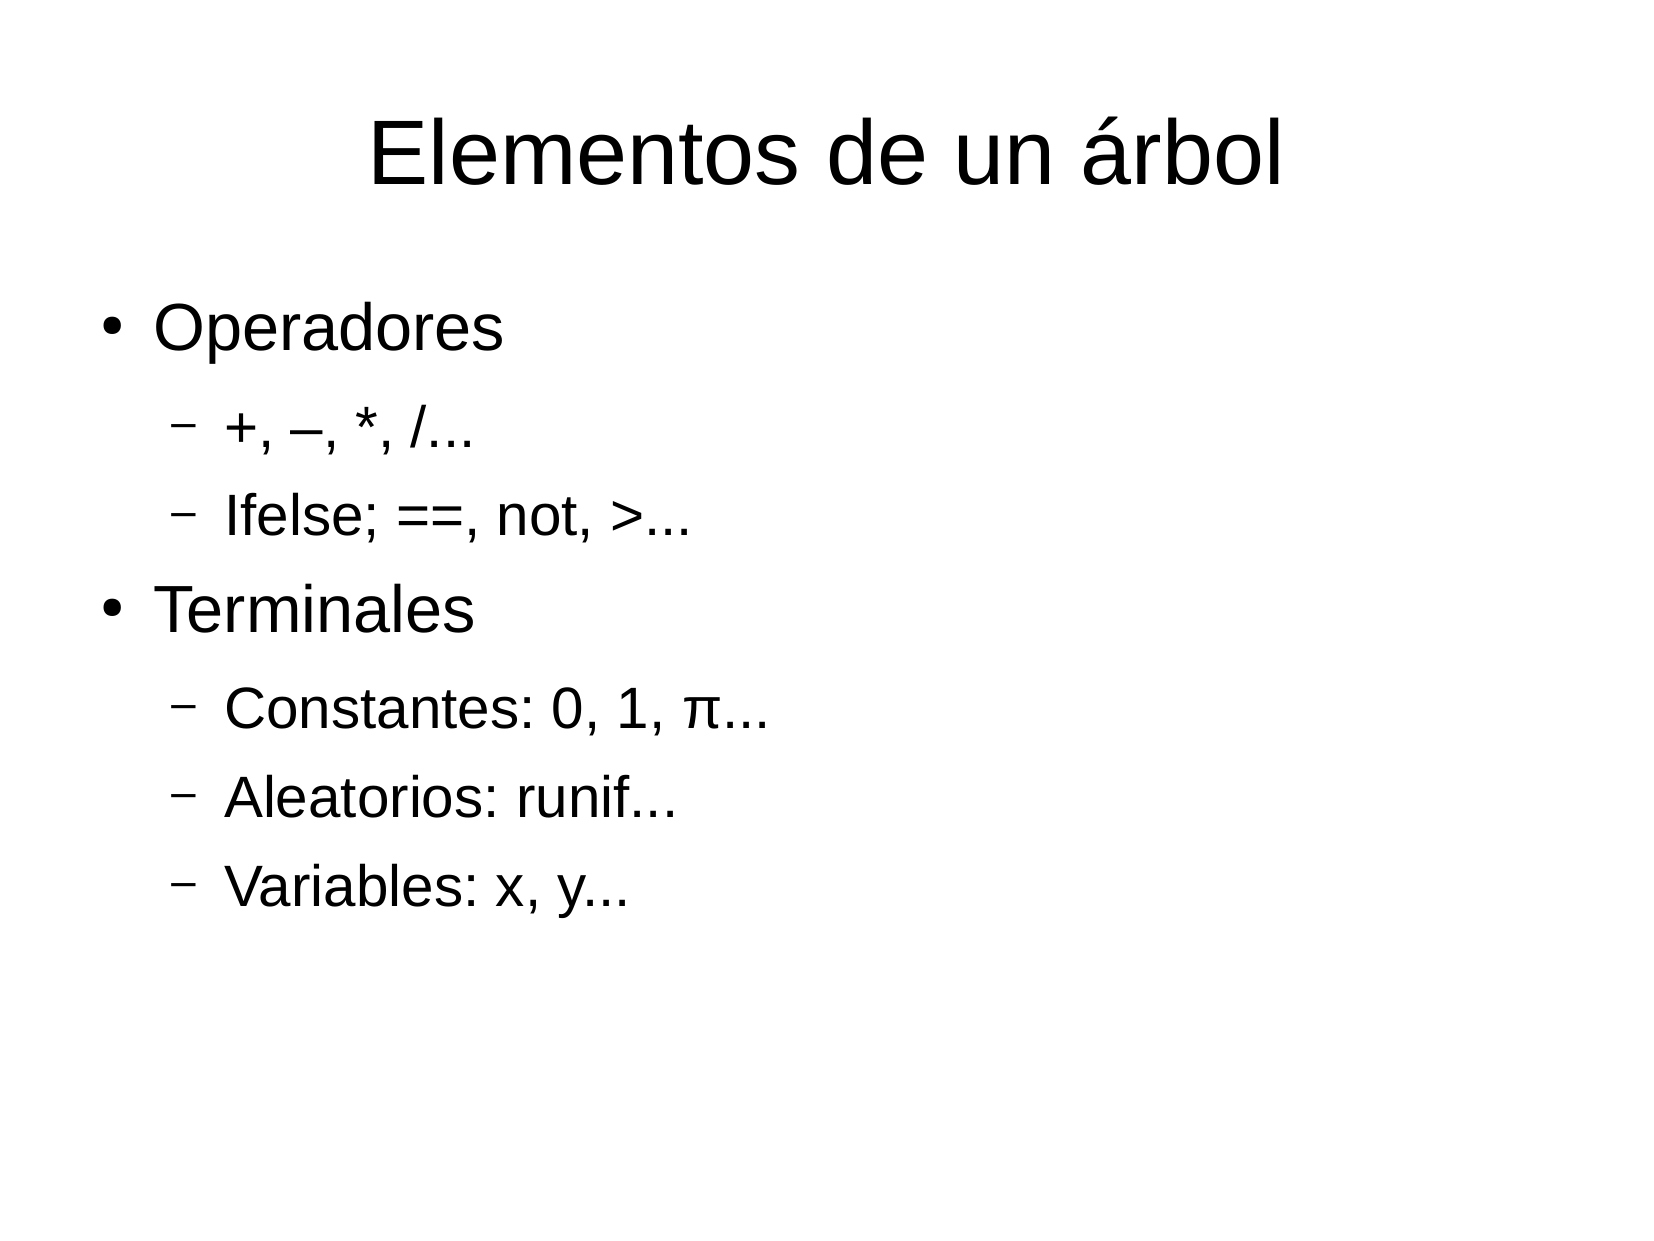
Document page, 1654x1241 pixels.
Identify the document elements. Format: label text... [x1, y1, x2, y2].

list Operadores +, –, *, /... Ifelse; ==, not, >... Terminales Constantes: 0, 1, π... Aleatorios: runif... Variables: x, y... [82, 290, 1571, 1010]
title Elementos de un árbol [82, 49, 1571, 257]
